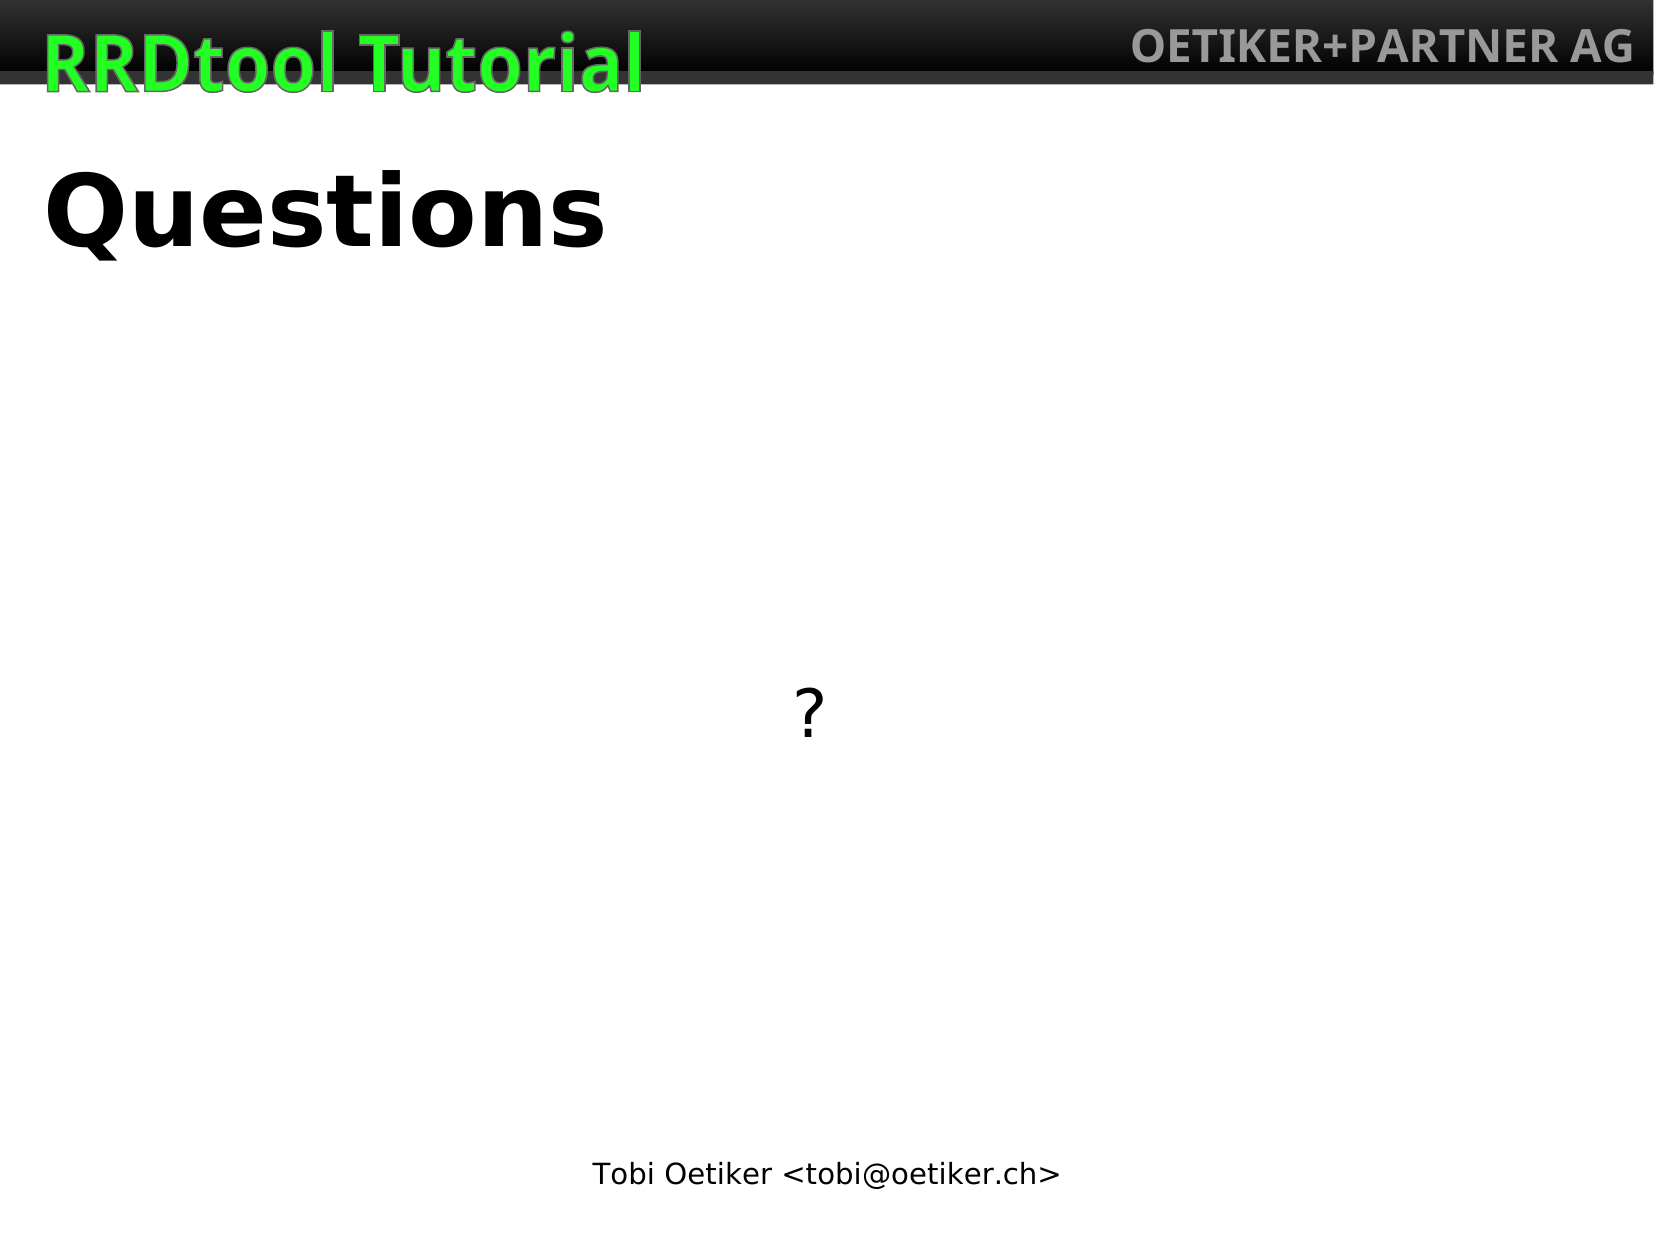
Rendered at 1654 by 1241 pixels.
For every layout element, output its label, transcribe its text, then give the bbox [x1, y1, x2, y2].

subtitle ? [50, 329, 1571, 1099]
title Questions [43, 137, 1582, 287]
